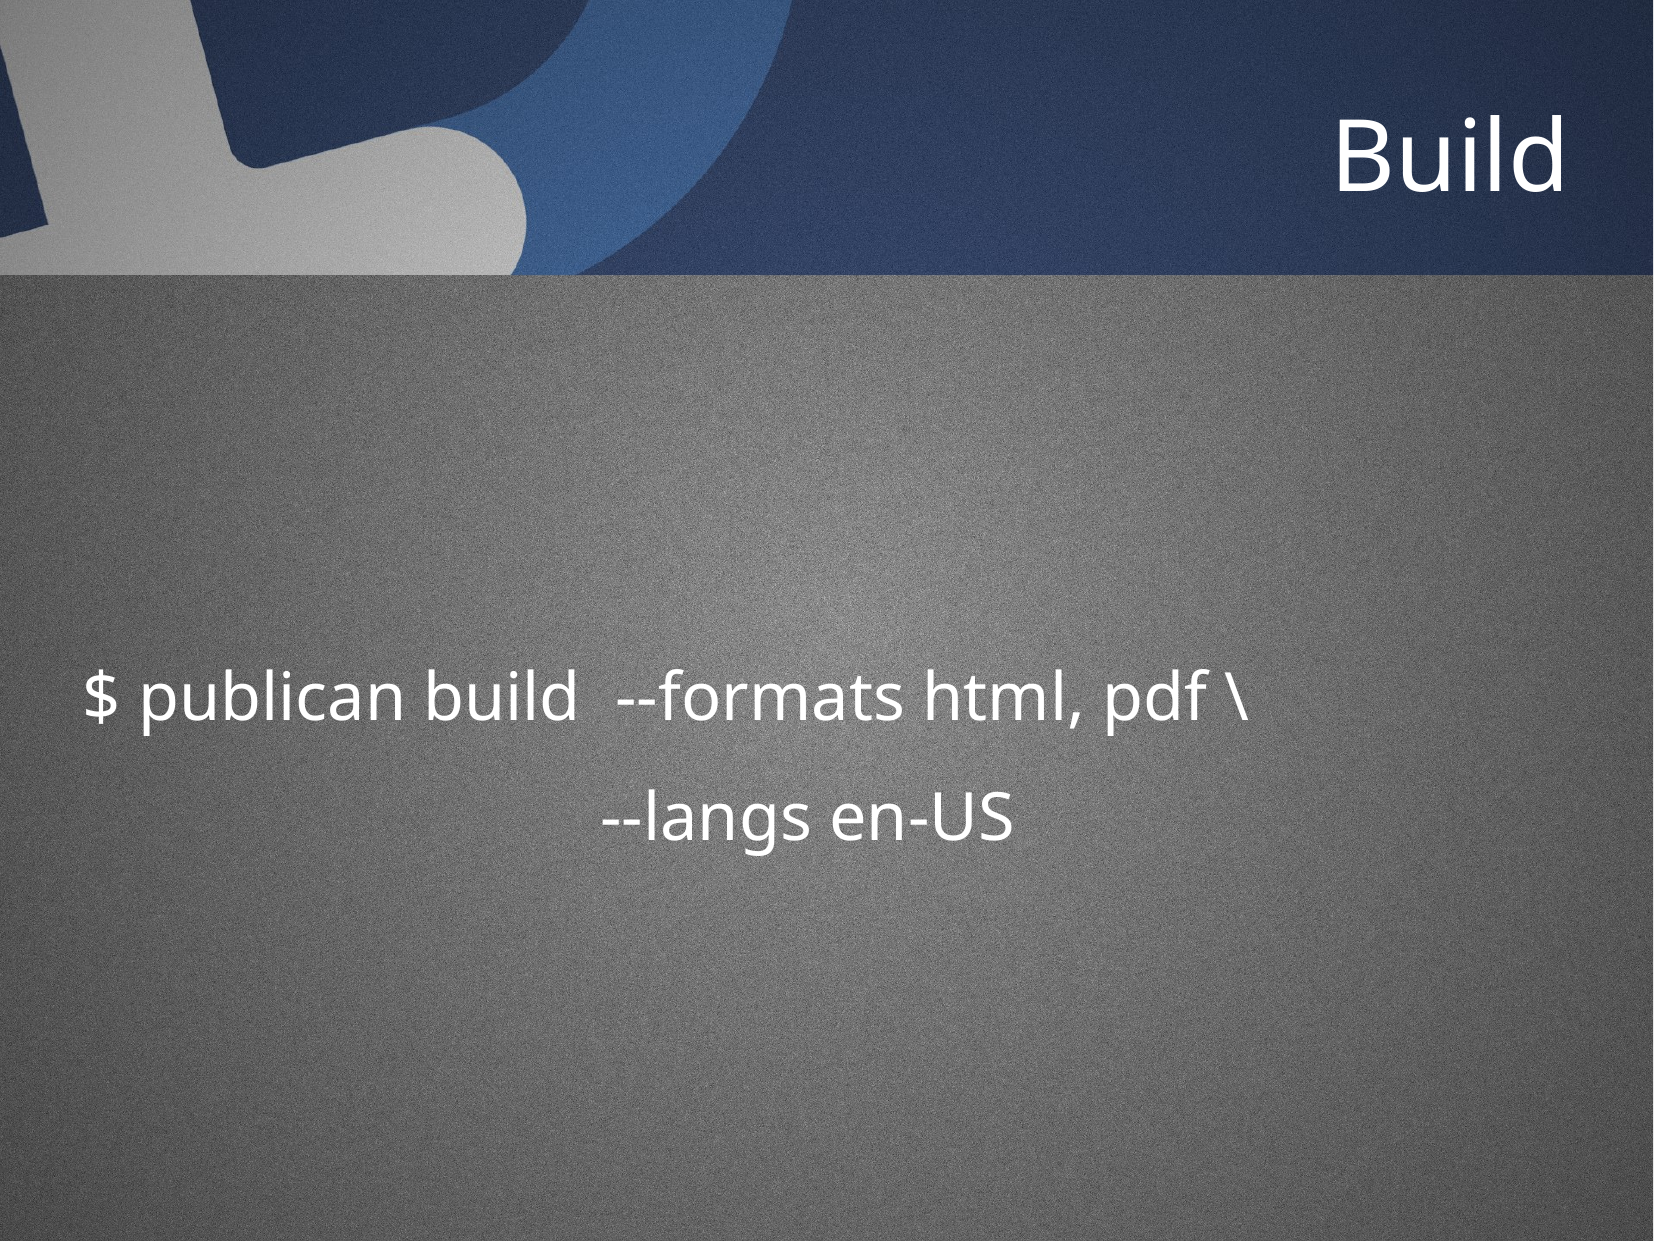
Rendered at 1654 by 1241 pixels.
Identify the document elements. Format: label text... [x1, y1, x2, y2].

picture [0, 0, 1654, 1241]
list $ publican build --formats html, pdf \ --langs en-US [82, 408, 1571, 1127]
title Build [82, 49, 1571, 257]
